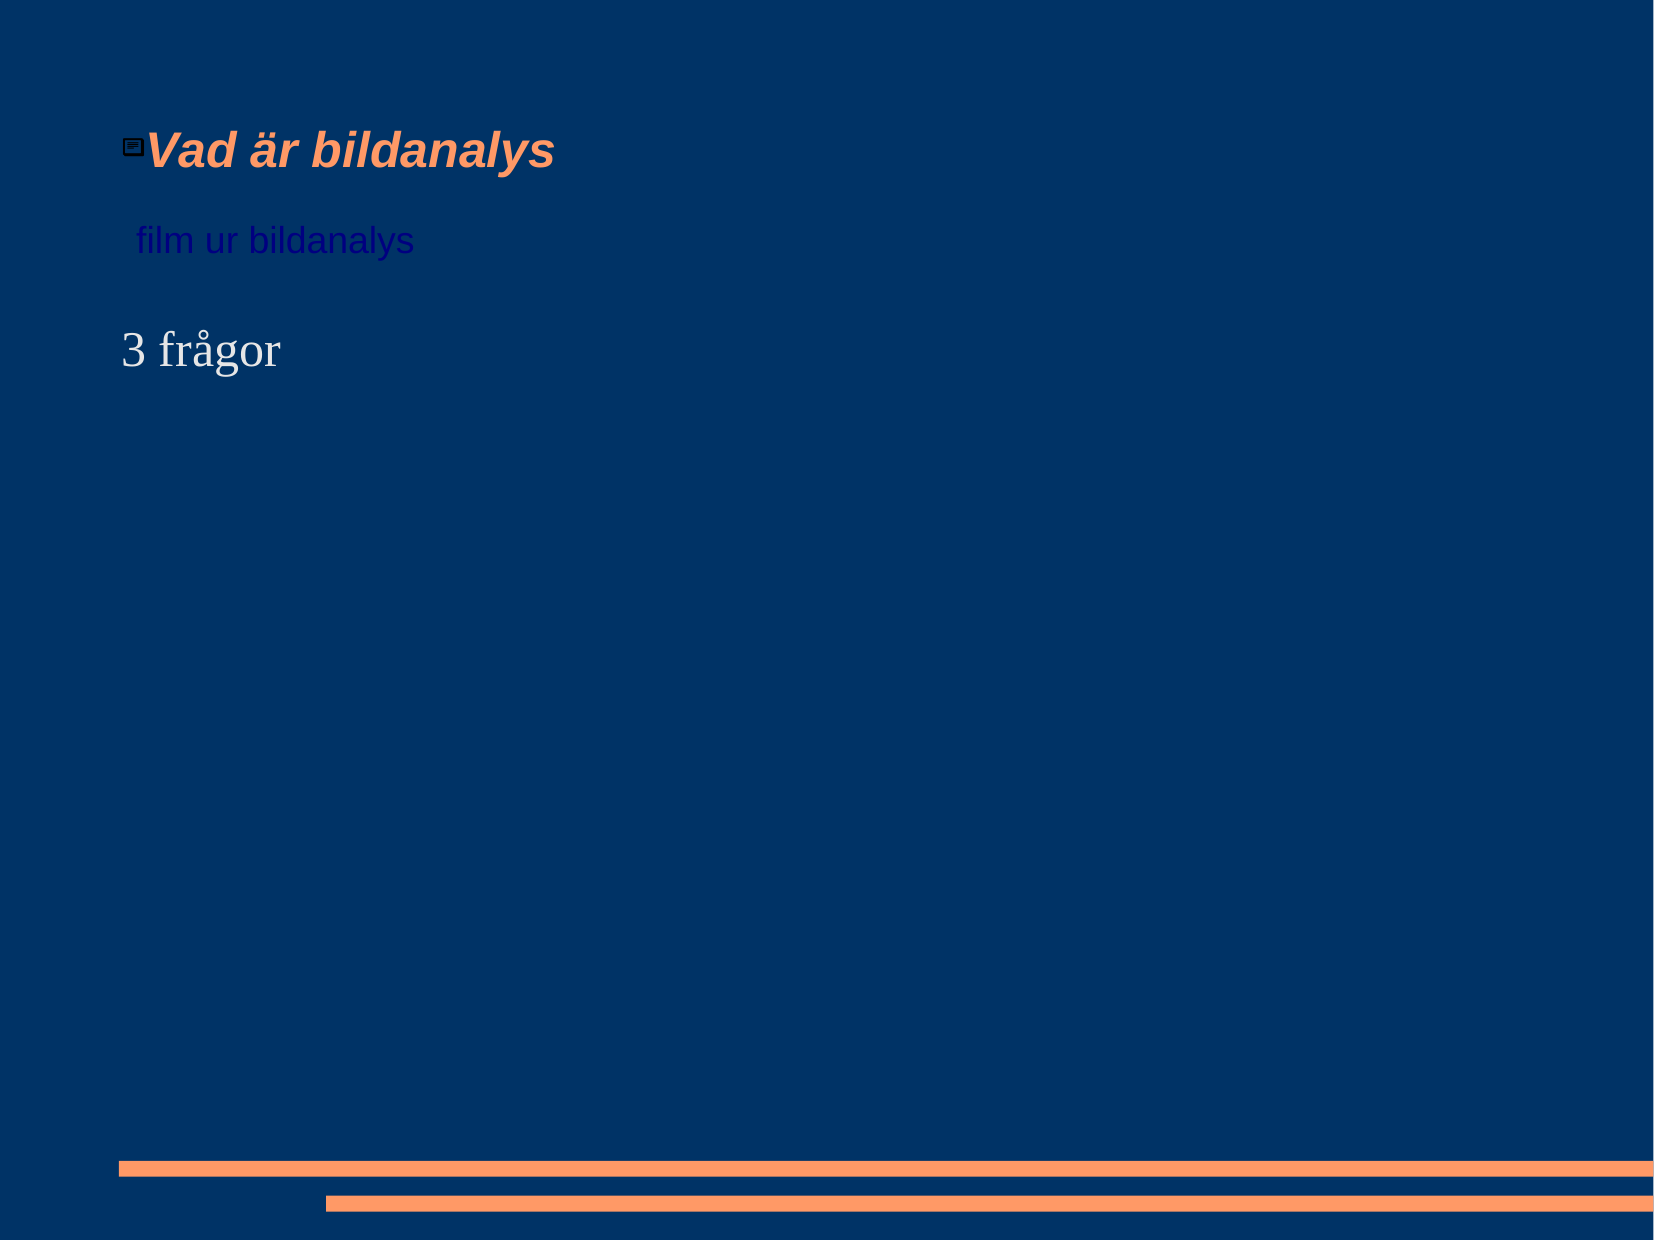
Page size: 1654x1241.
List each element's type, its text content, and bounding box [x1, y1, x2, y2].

text_box film ur bildanalys [121, 212, 490, 284]
list 3 frågor [121, 322, 1561, 1132]
title Vad är bildanalys [121, 46, 1534, 254]
